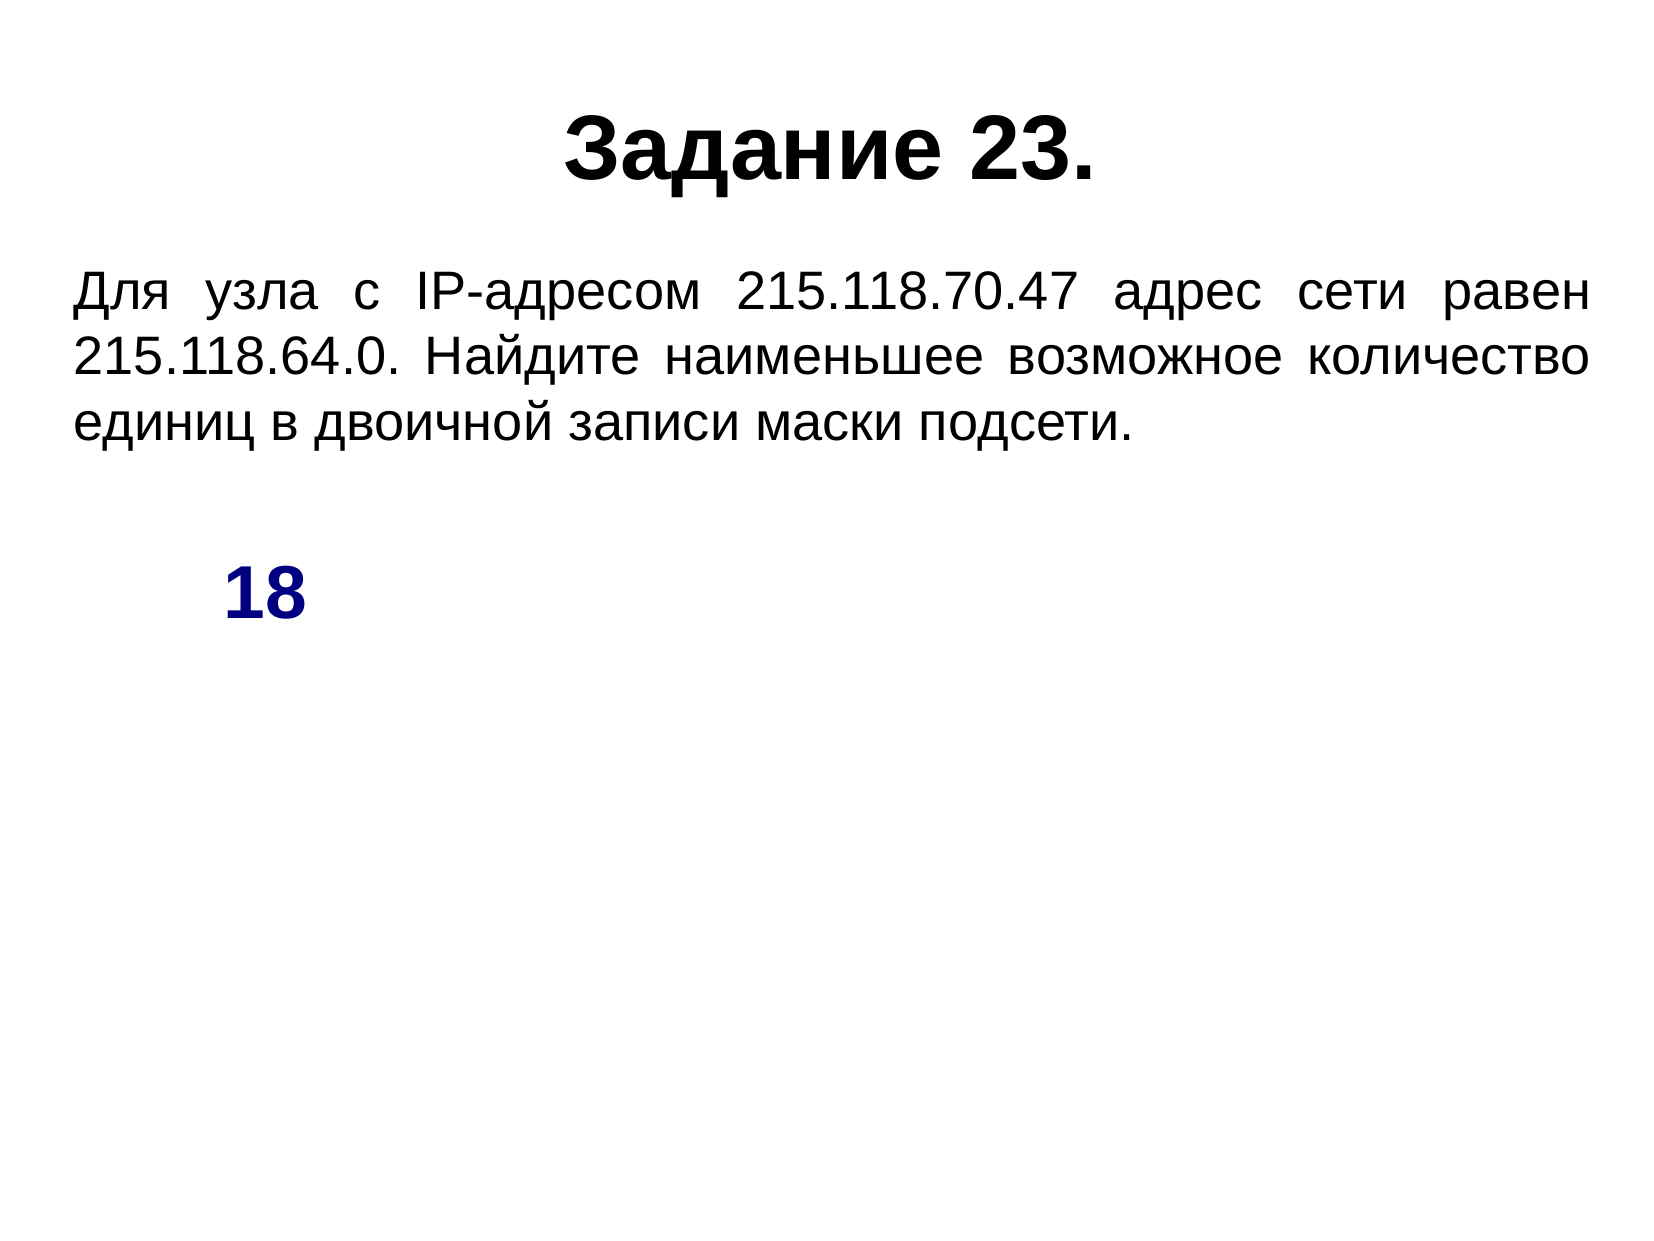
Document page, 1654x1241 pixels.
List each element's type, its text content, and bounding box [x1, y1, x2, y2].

list Для узла с IP-адресом 215.118.70.47 адрес сети равен 215.118.64.0. Найдите наименьшее возможное количество единиц в двоичной записи маски подсети. 18 [58, 248, 1609, 1205]
title Задание 23. [82, 68, 1571, 248]
